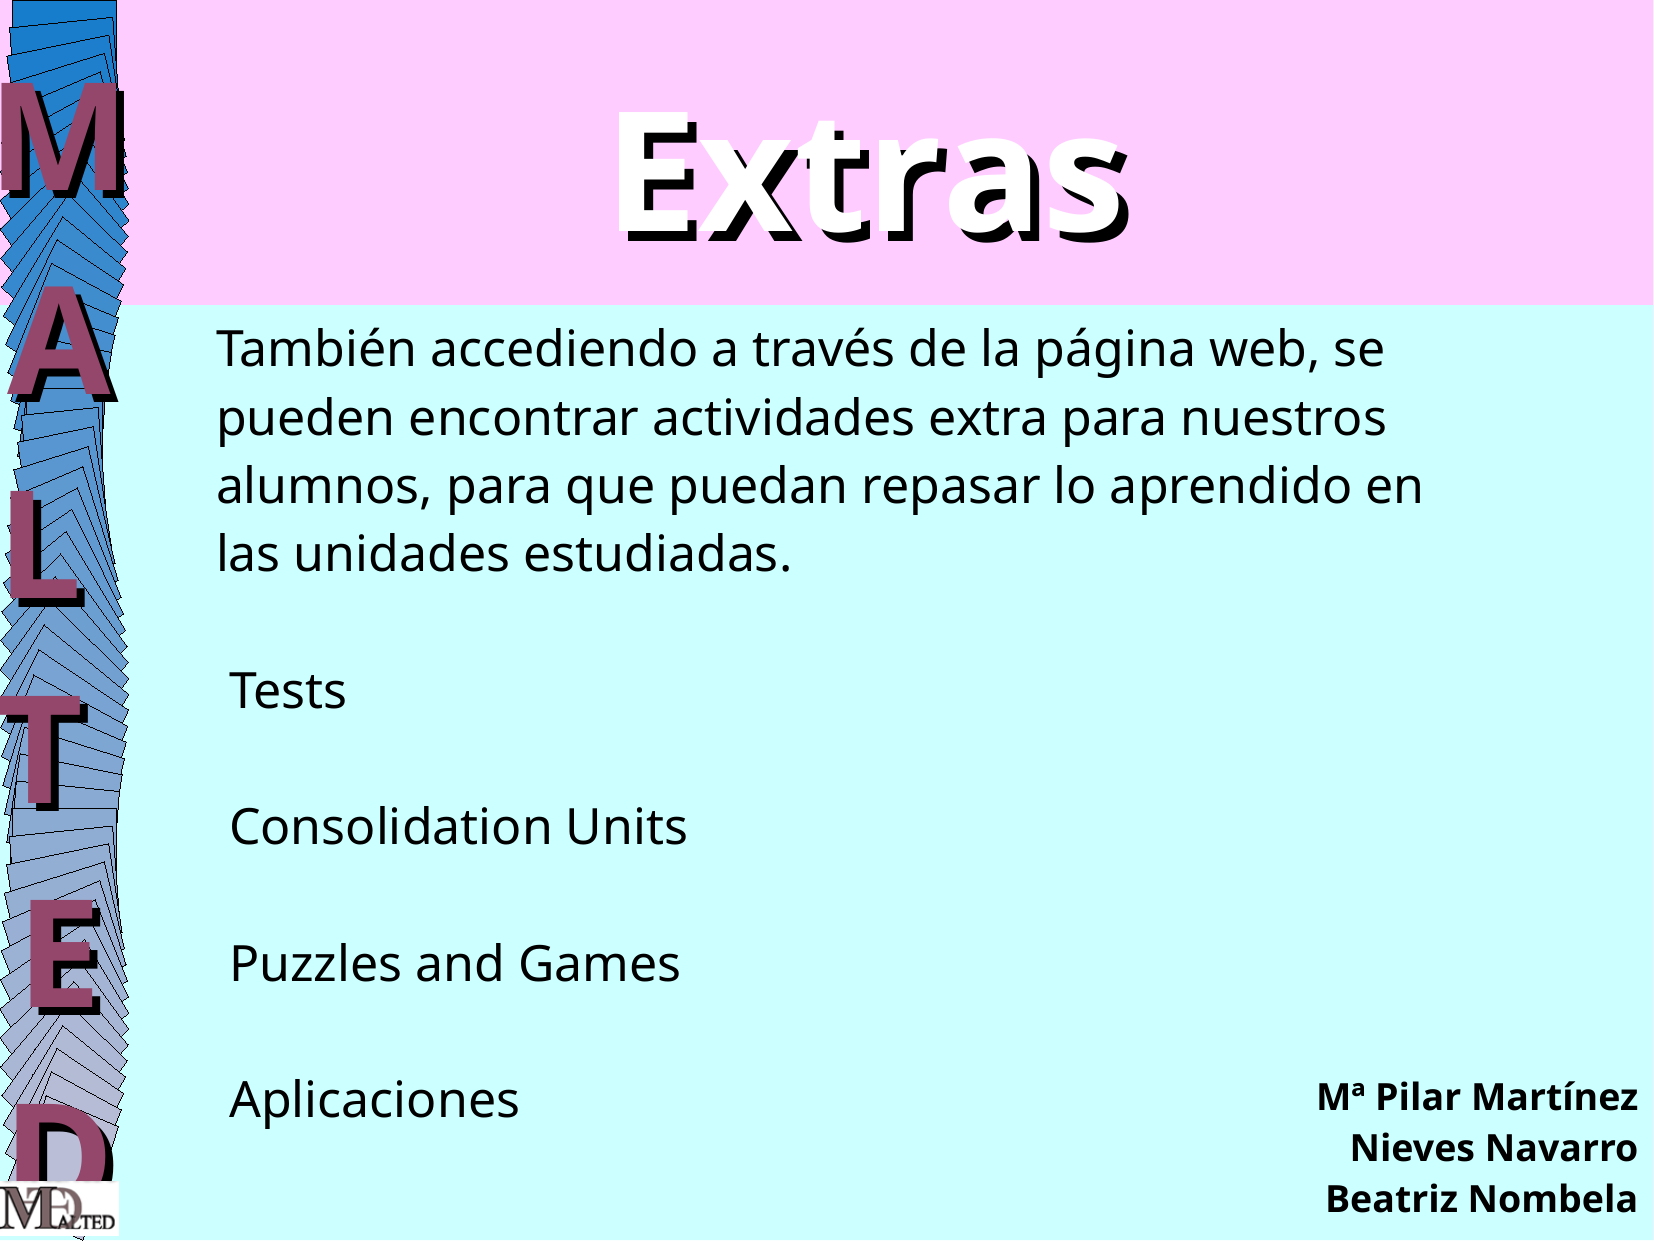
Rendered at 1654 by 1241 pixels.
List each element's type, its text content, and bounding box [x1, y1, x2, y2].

title Extras [147, 68, 1583, 266]
picture [0, 1181, 119, 1236]
text_box También accediendo a través de la página web, se pueden encontrar actividades extra para nuestros alumnos, para que puedan repasar lo aprendido en las unidades estudiadas. Tests Consolidation Units Puzzles and Games Aplicaciones http://malted.cnice.mec.es/unidades/extras_index.html [201, 306, 1477, 1241]
